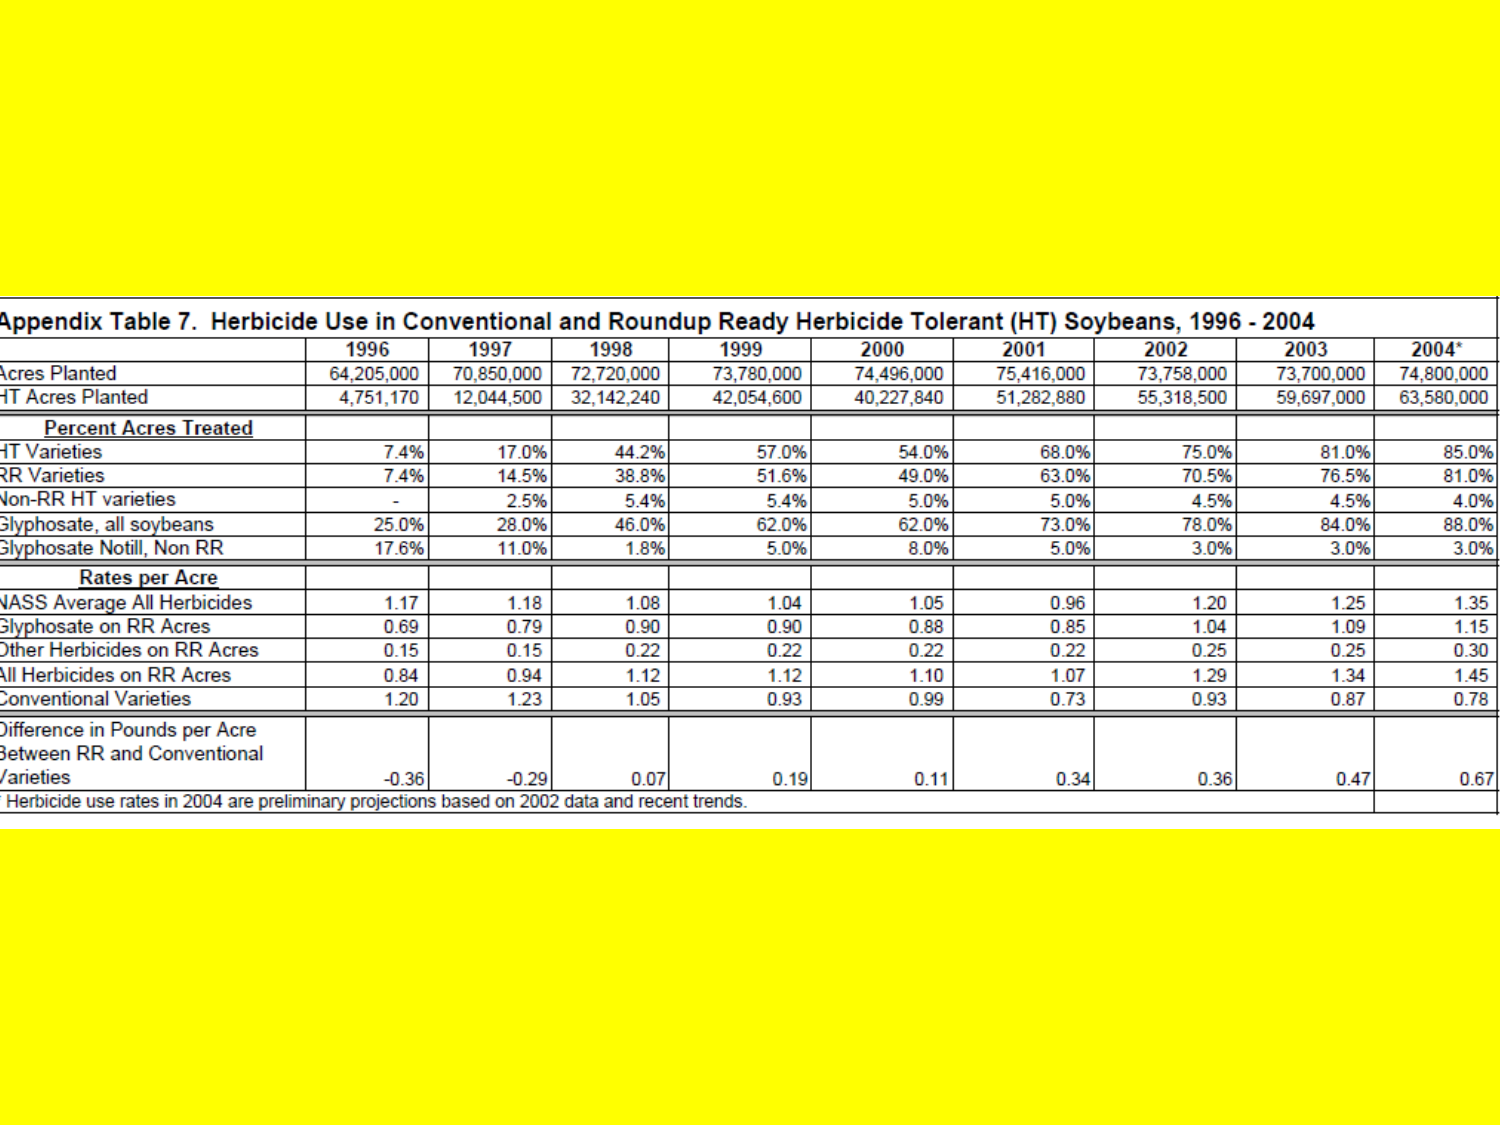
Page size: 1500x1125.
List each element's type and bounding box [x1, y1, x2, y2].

picture [0, 296, 1500, 829]
